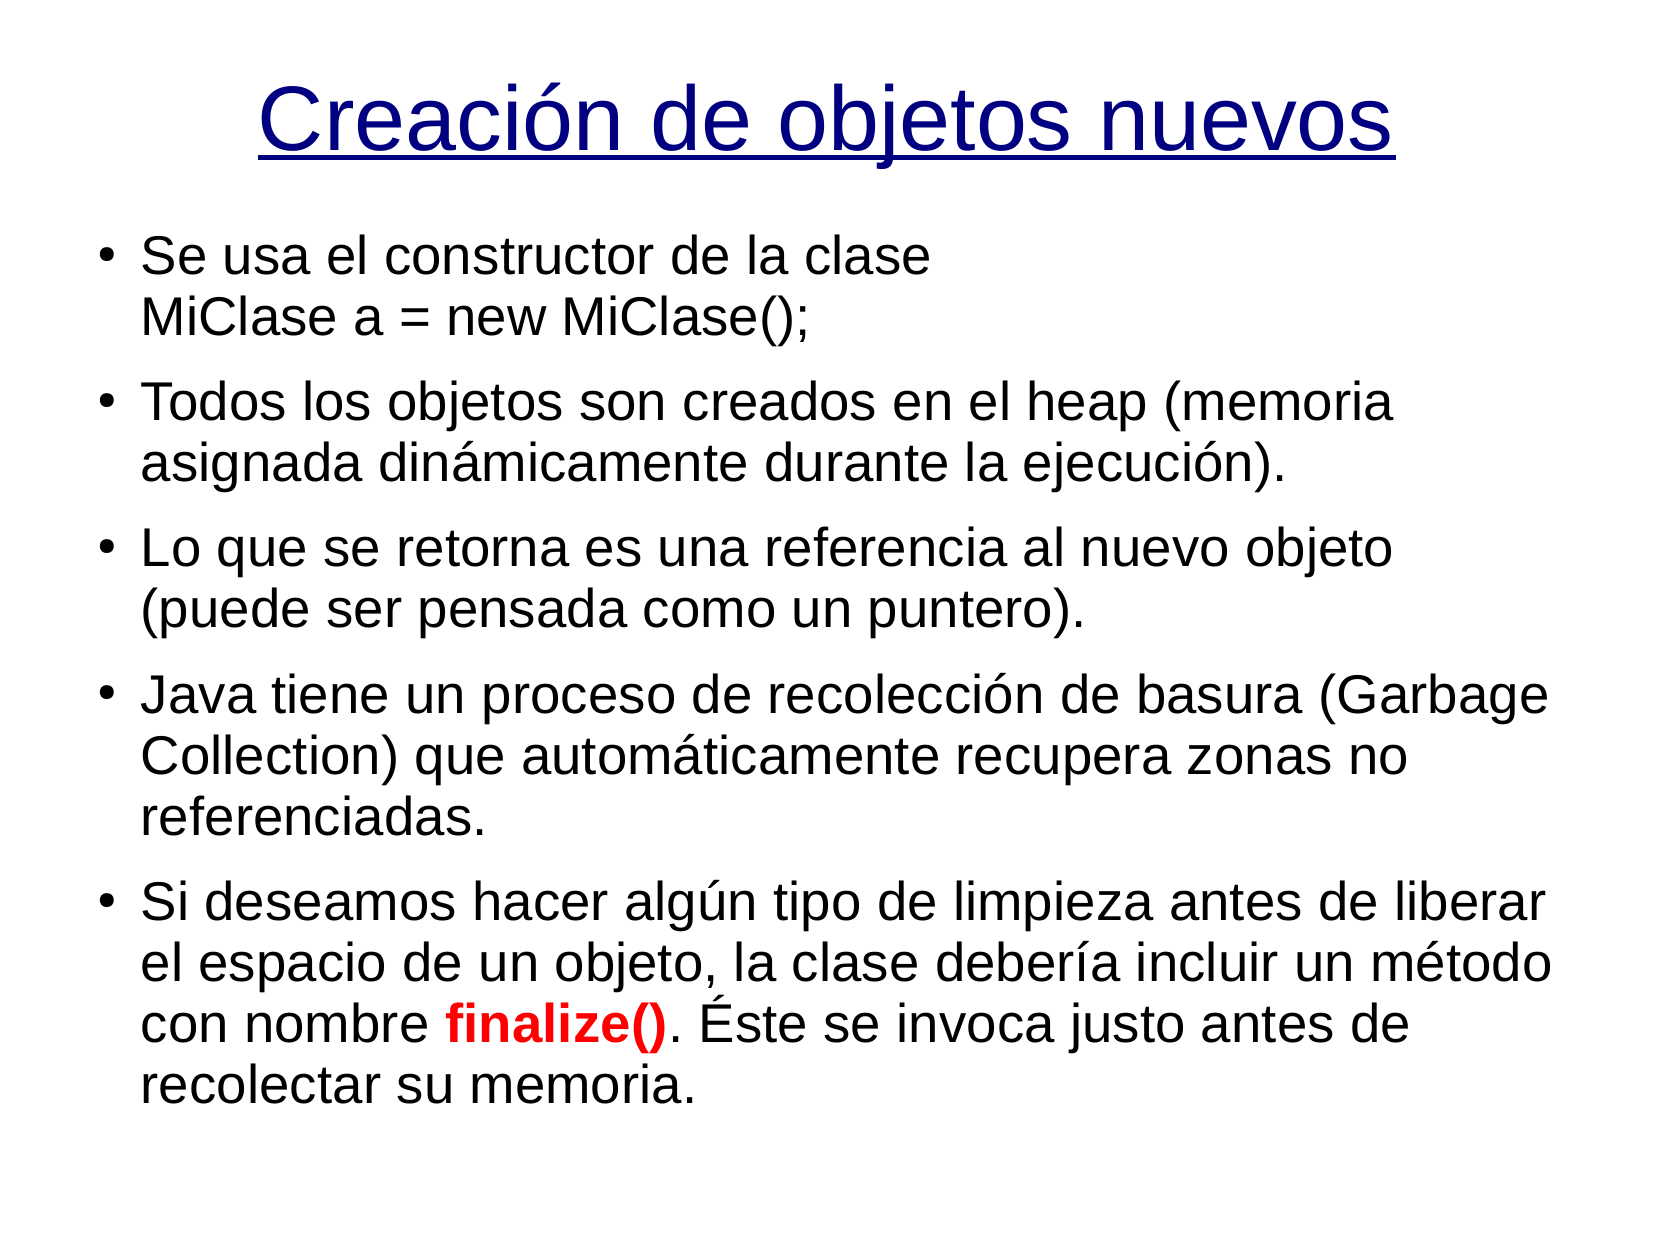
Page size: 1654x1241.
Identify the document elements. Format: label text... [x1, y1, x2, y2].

list Se usa el constructor de la clase MiClase a = new MiClase(); Todos los objetos son creados en el heap (memoria asignada dinámicamente durante la ejecución). Lo que se retorna es una referencia al nuevo objeto (puede ser pensada como un puntero). Java tiene un proceso de recolección de basura (Garbage Collection) que automáticamente recupera zonas no referenciadas. Si deseamos hacer algún tipo de limpieza antes de liberar el espacio de un objeto, la clase debería incluir un método con nombre finalize(). Éste se invoca justo antes de recolectar su memoria. [82, 225, 1571, 1126]
title Creación de objetos nuevos [82, 49, 1571, 188]
